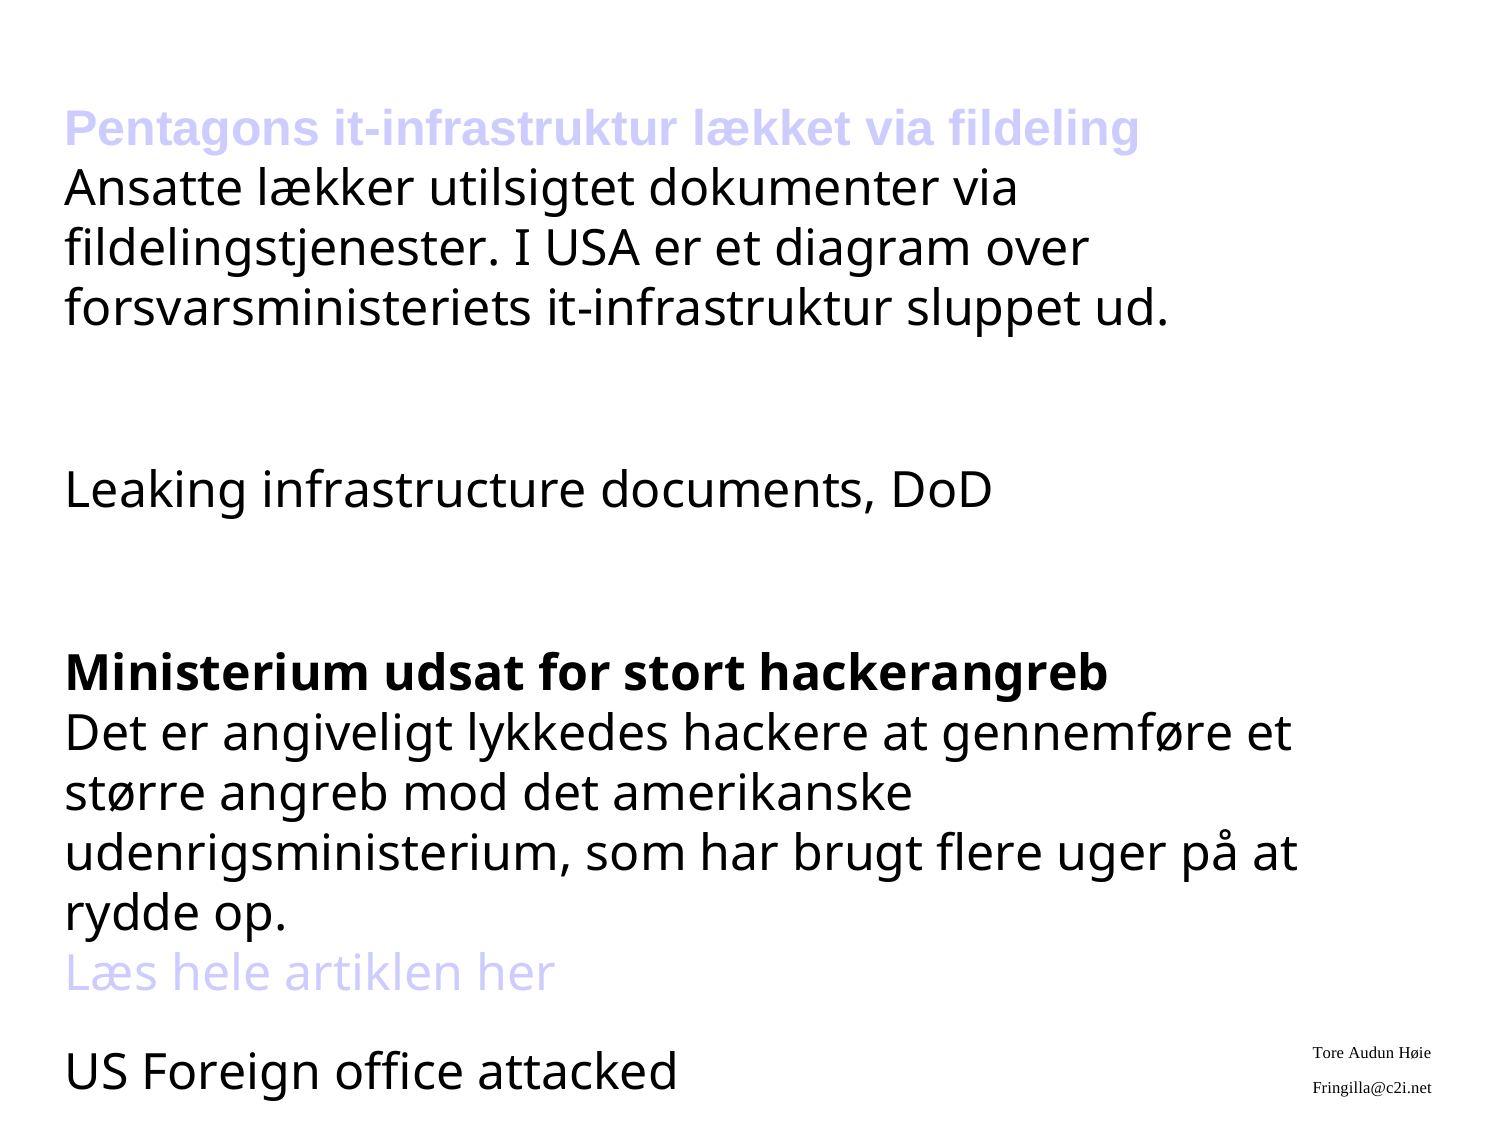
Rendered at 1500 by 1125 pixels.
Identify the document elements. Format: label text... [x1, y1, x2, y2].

text_box Pentagons it-infrastruktur lækket via fildeling Ansatte lækker utilsigtet dokumenter via fildelingstjenester. I USA er et diagram over forsvarsministeriets it-infrastruktur sluppet ud. Leaking infrastructure documents, DoD Ministerium udsat for stort hackerangreb Det er angiveligt lykkedes hackere at gennemføre et større angreb mod det amerikanske udenrigsministerium, som har brugt flere uger på at rydde op. Læs hele artiklen her US Foreign office attacked [50, 87, 1451, 1108]
text_box Tore Audun Høie Fringilla@c2i.net [1297, 1034, 1500, 1106]
